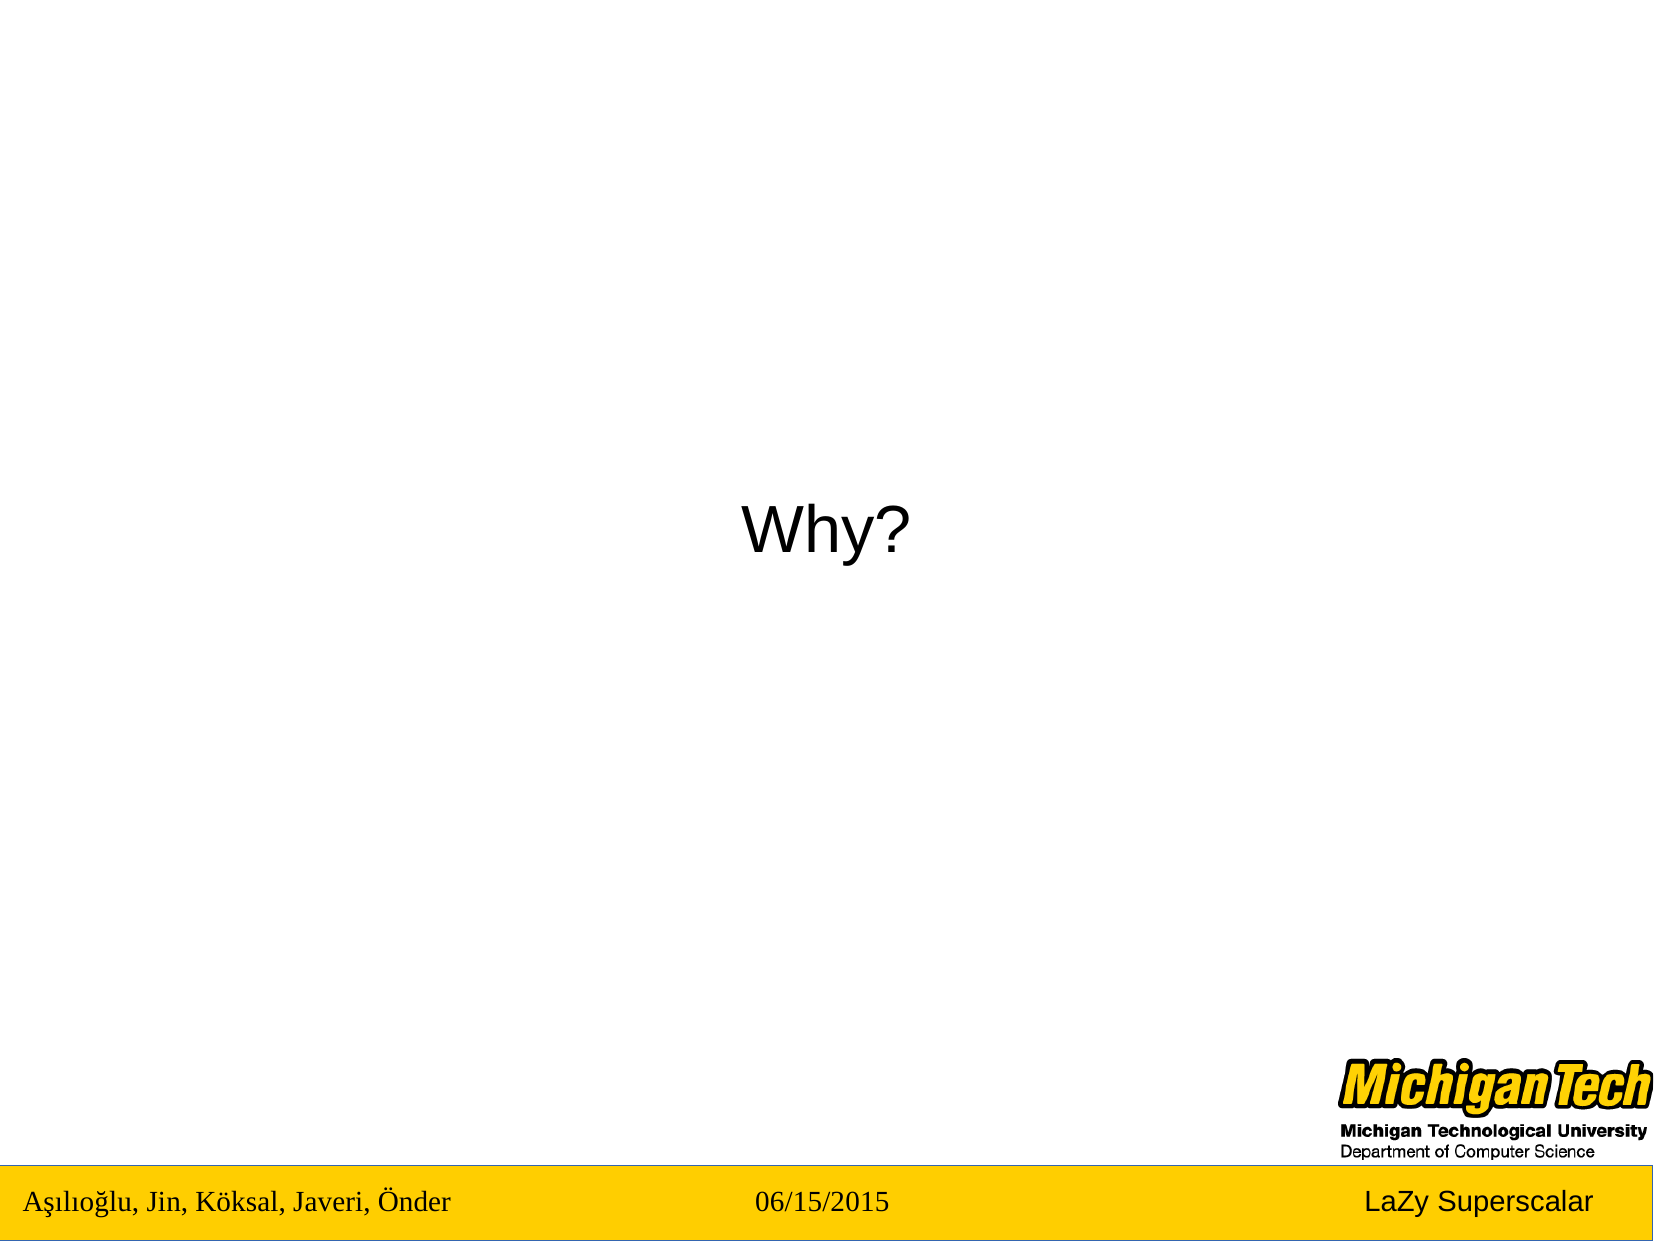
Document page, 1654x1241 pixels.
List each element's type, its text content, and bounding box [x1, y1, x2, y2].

subtitle Why? [82, 49, 1571, 1010]
picture [1338, 1058, 1654, 1160]
